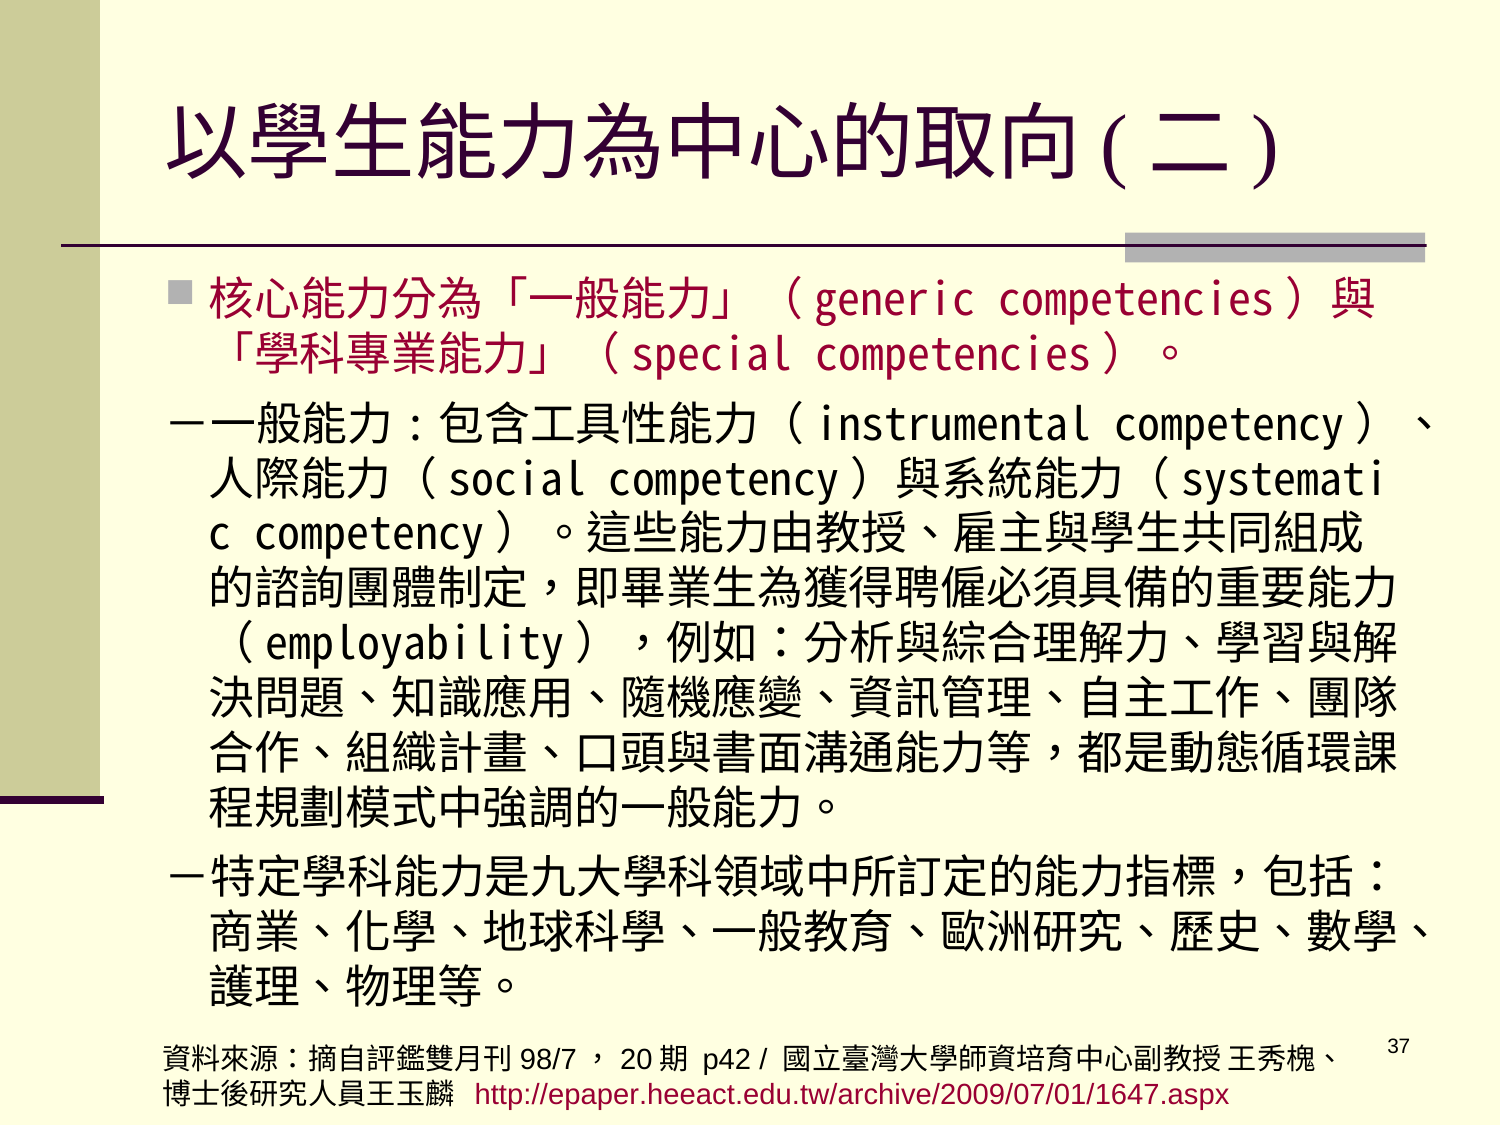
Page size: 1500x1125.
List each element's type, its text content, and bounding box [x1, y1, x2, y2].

title 以學生能力為中心的取向(二) [150, 45, 1426, 234]
list 核心能力分為「一般能力」（generic competencies）與「學科專業能力」（special competencies）。 －一般能力:包含工具性能力（instrumental competency）、人際能力（social competency）與系統能力（systematic competency）。這些能力由教授、雇主與學生共同組成的諮詢團體制定，即畢業生為獲得聘僱必須具備的重要能力（employability），例如：分析與綜合理解力、學習與解決問題、知識應用、隨機應變、資訊管理、自主工作、團隊合作、組織計畫、口頭與書面溝通能力等，都是動態循環課程規劃模式中強調的一般能力。 －特定學科能力是九大學科領域中所訂定的能力指標，包括：商業、化學、地球科學、一般教育、歐洲研究、歷史、數學、護理、物理等。 [150, 262, 1426, 1024]
text_box 資料來源：摘自評鑑雙月刊98/7，20期 p42 / 國立臺灣大學師資培育中心副教授 王秀槐、博士後研究人員王玉麟 http://epaper.heeact.edu.tw/archive/2009/07/01/1647.aspx [147, 1032, 1388, 1119]
